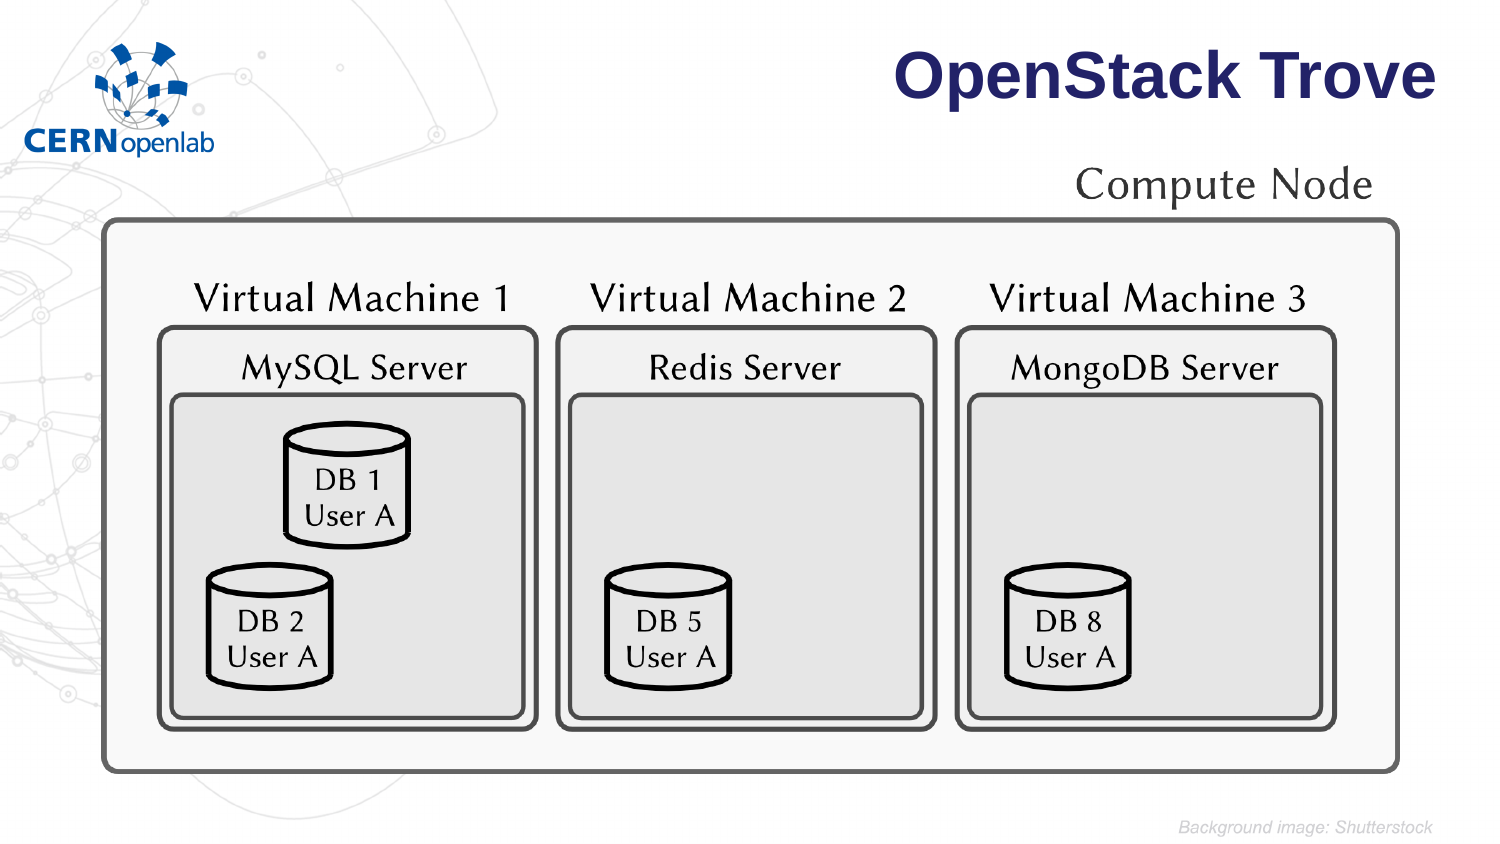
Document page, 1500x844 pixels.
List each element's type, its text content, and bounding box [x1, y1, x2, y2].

title OpenStack Trove [258, 1, 1453, 142]
picture [0, 0, 1500, 844]
